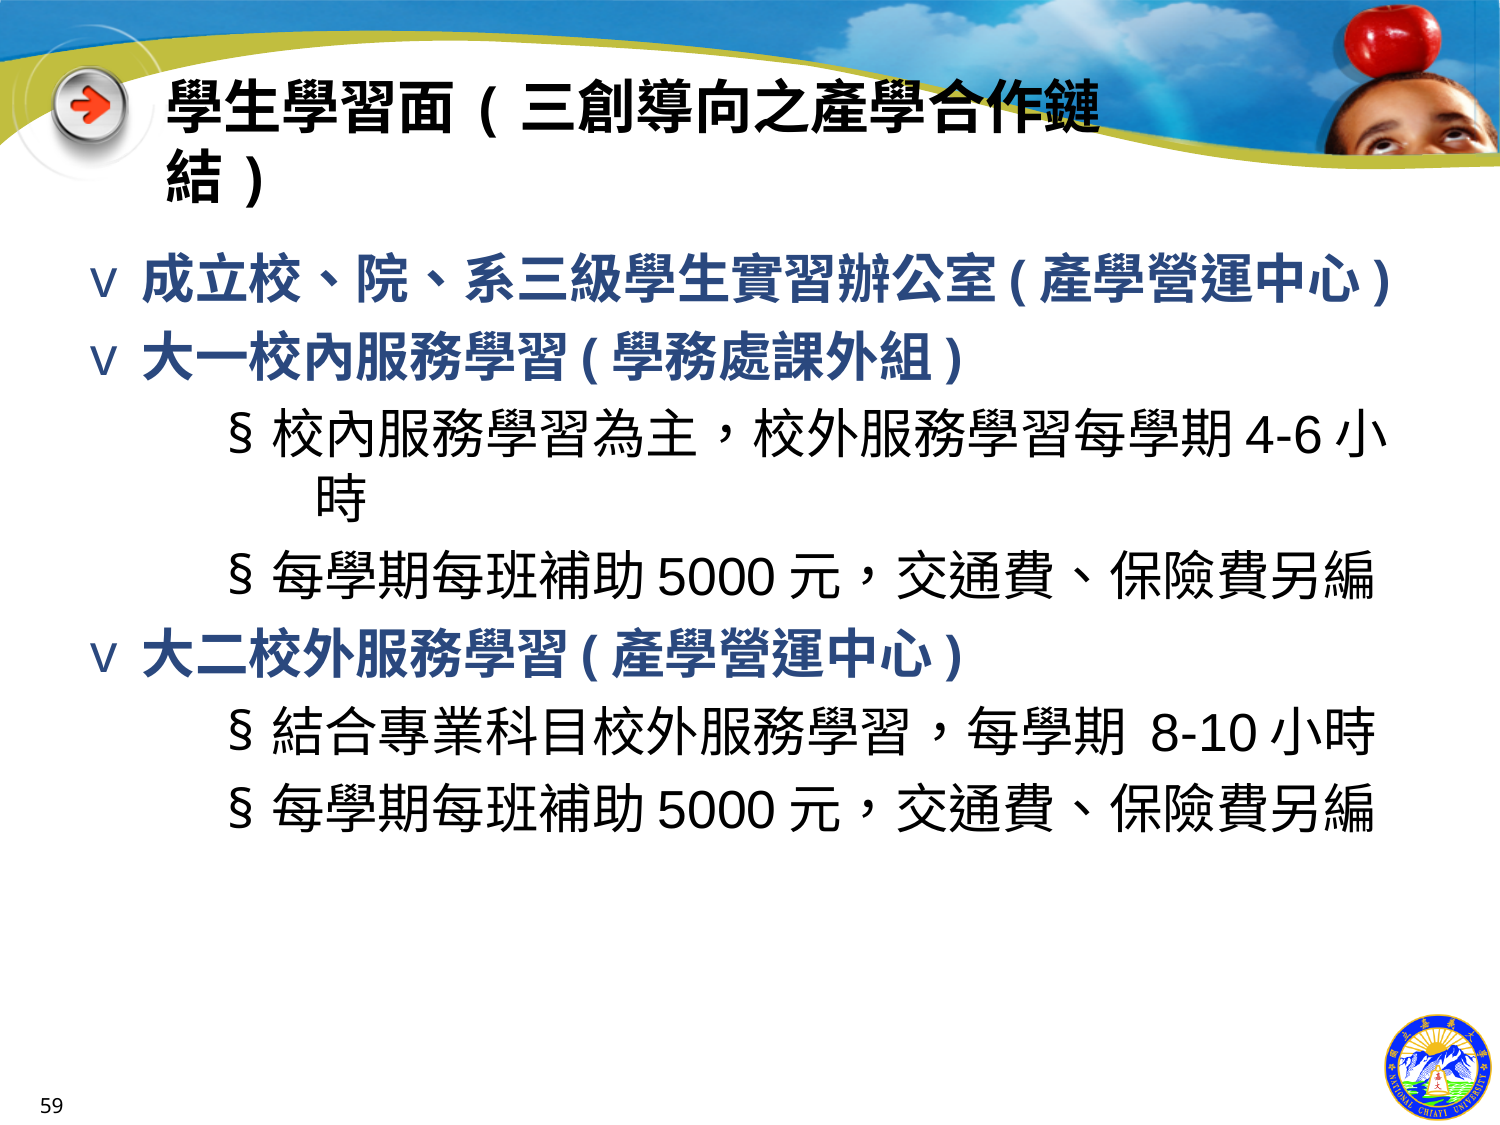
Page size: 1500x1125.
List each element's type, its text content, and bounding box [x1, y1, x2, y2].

text_box [24, 1084, 376, 1125]
list 成立校、院、系三級學生實習辦公室(產學營運中心) 大一校內服務學習(學務處課外組) 校內服務學習為主，校外服務學習每學期4-6小時 每學期每班補助5000元，交通費、保險費另編 大二校外服務學習(產學營運中心) 結合專業科目校外服務學習，每學期 8-10小時 每學期每班補助5000元，交通費、保險費另編 [75, 237, 1426, 1051]
title 學生學習面(三創導向之產學合作鏈結) [150, 62, 1199, 155]
